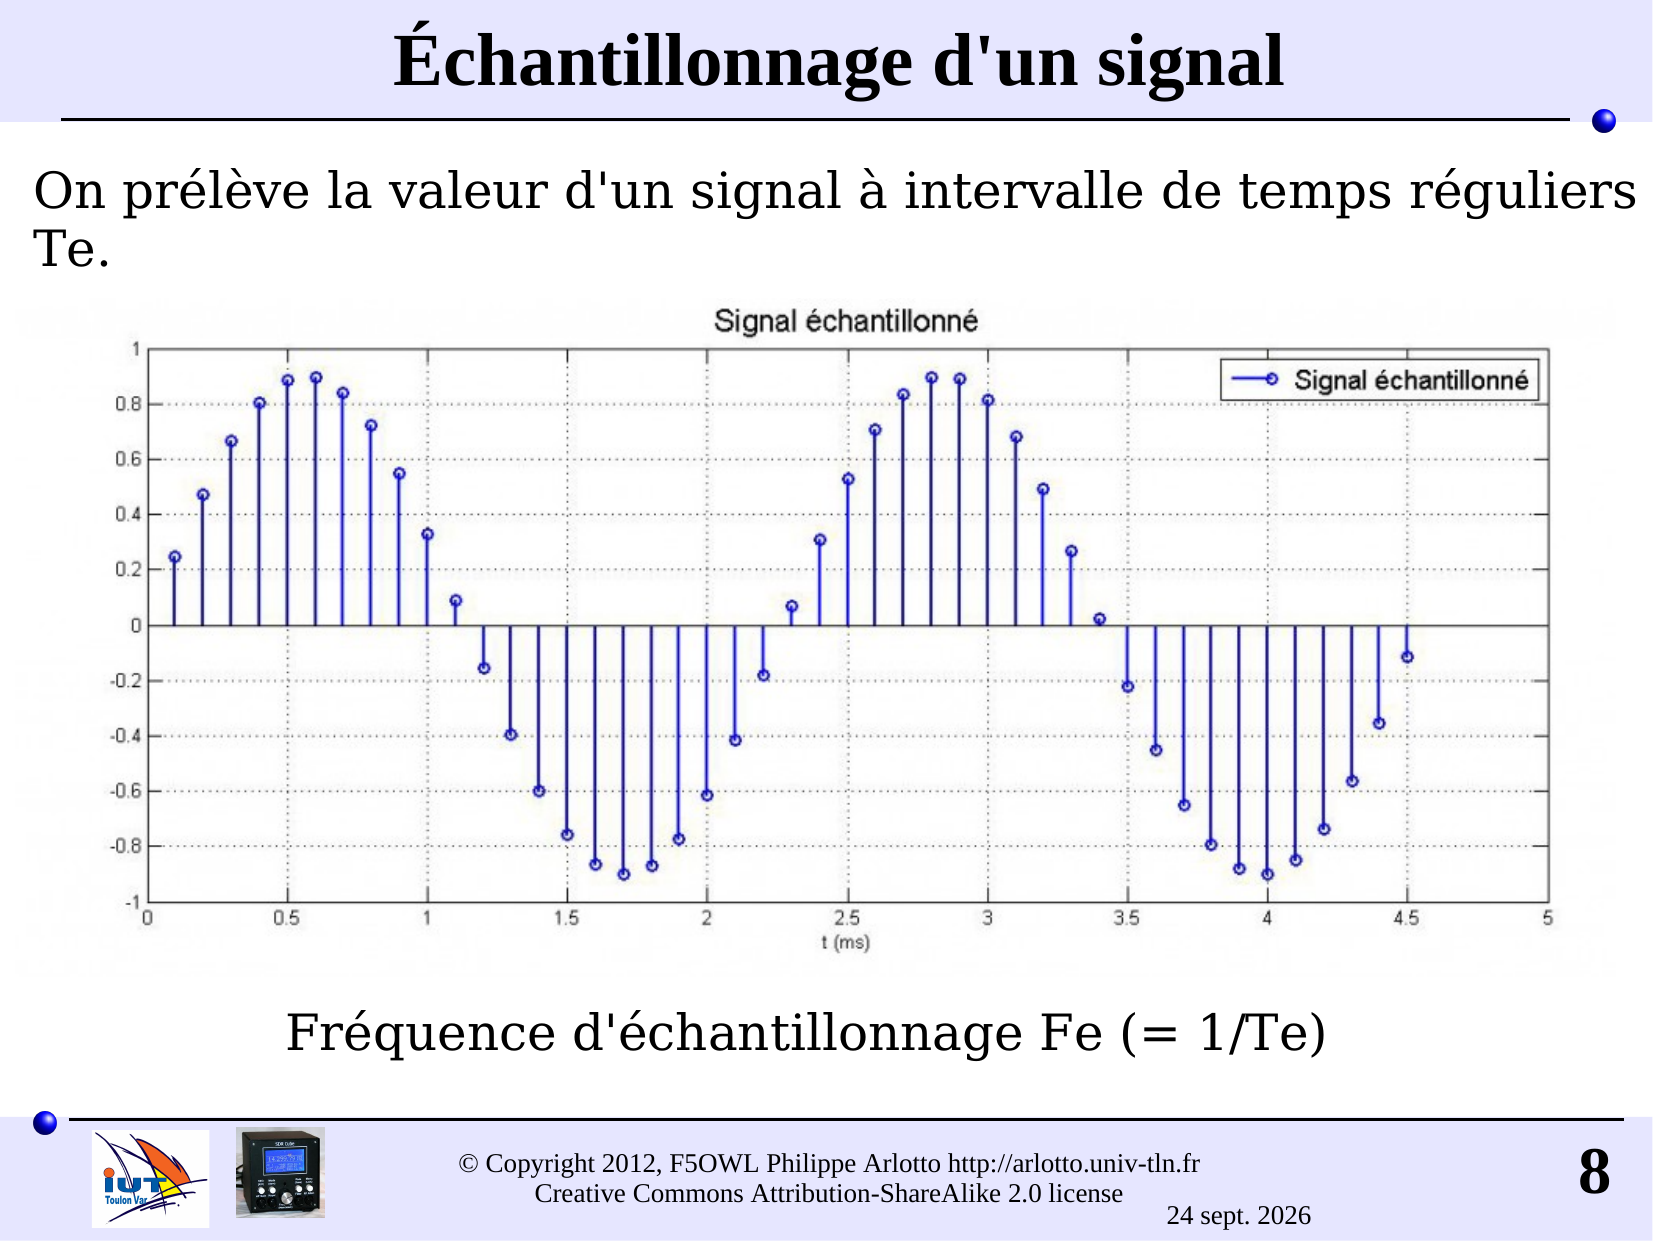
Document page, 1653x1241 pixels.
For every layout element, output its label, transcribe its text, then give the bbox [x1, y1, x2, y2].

picture [236, 1127, 325, 1218]
text_box On prélève la valeur d'un signal à intervalle de temps réguliers Te. [33, 161, 1640, 279]
picture [15, 298, 1616, 977]
title Échantillonnage d'un signal [95, 11, 1585, 110]
text_box Fréquence d'échantillonnage Fe (= 1/Te) [285, 1003, 1329, 1063]
